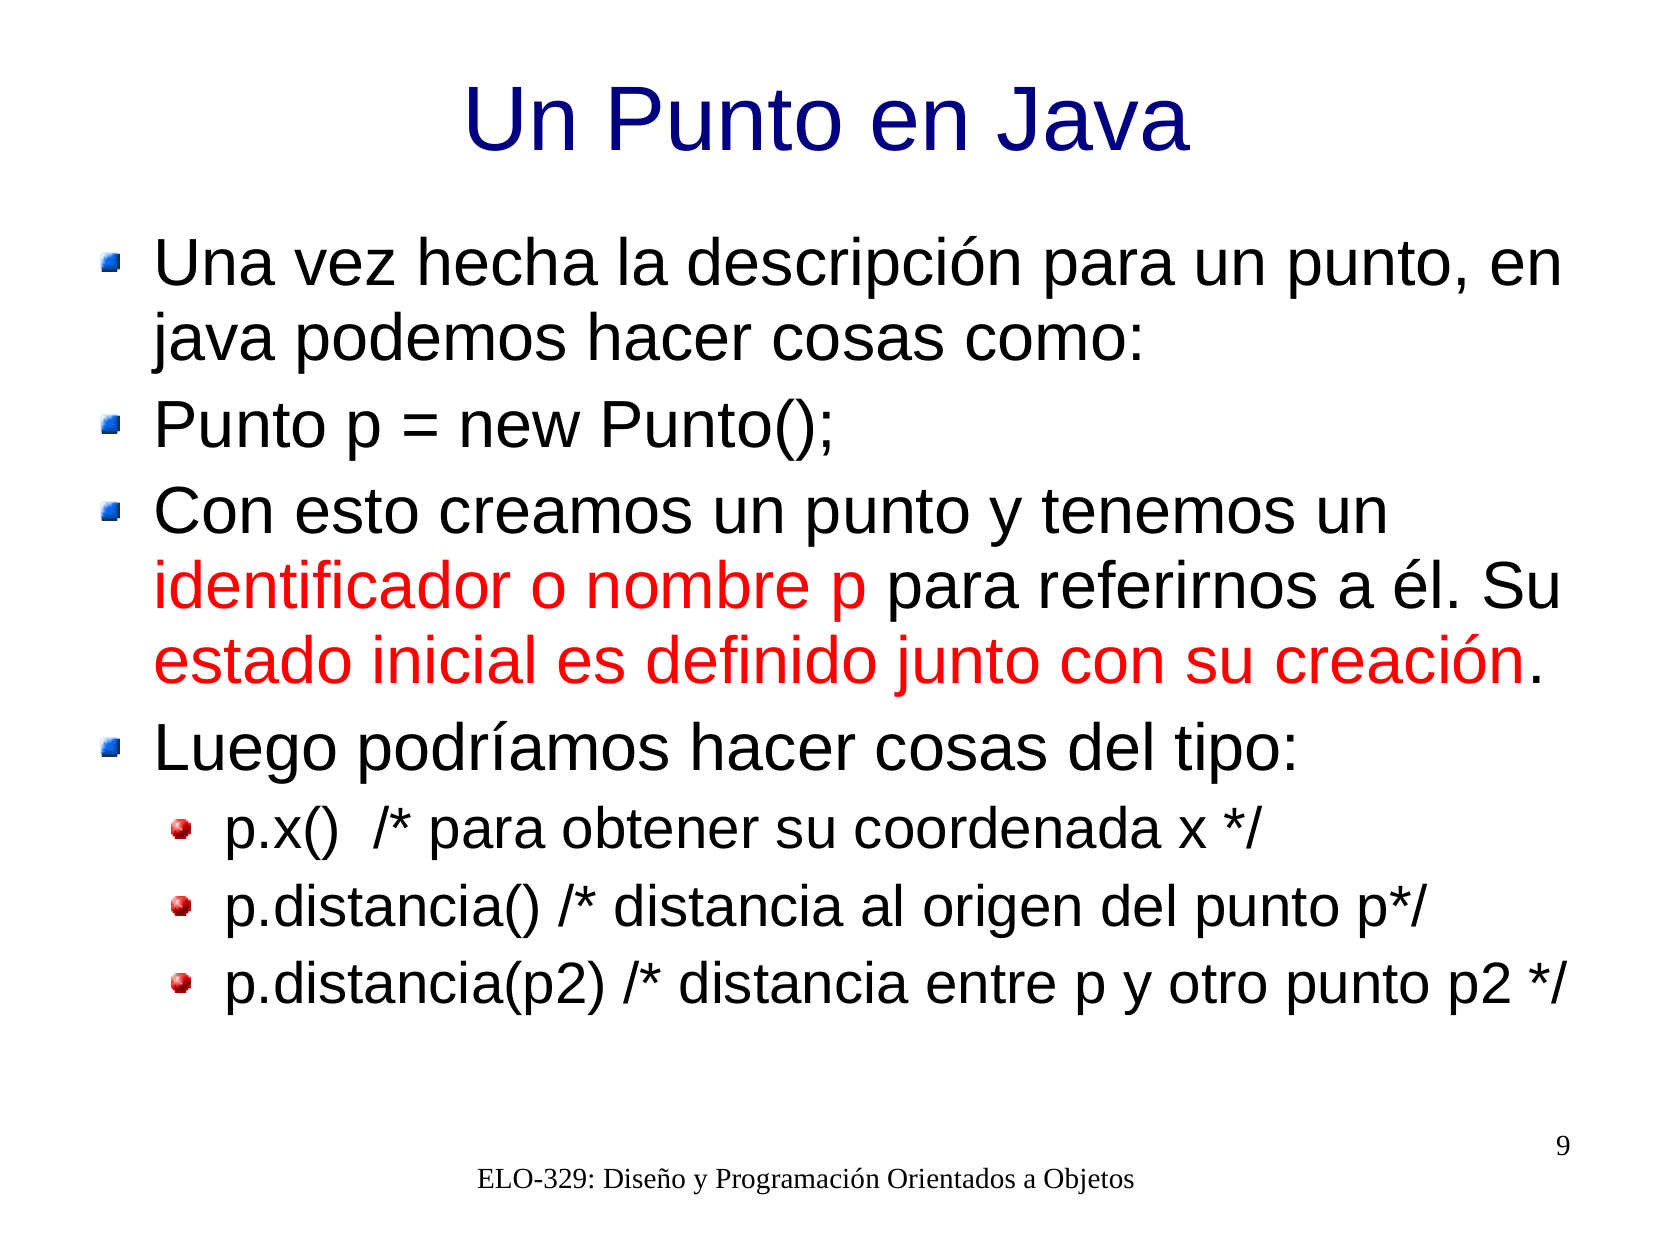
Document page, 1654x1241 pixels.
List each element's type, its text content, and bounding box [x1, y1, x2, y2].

title Un Punto en Java [82, 49, 1571, 188]
list Una vez hecha la descripción para un punto, en java podemos hacer cosas como: Punto p = new Punto(); Con esto creamos un punto y tenemos un identificador o nombre p para referirnos a él. Su estado inicial es definido junto con su creación. Luego podríamos hacer cosas del tipo: p.x() /* para obtener su coordenada x */ p.distancia() /* distancia al origen del punto p*/ p.distancia(p2) /* distancia entre p y otro punto p2 */ [82, 225, 1571, 1126]
